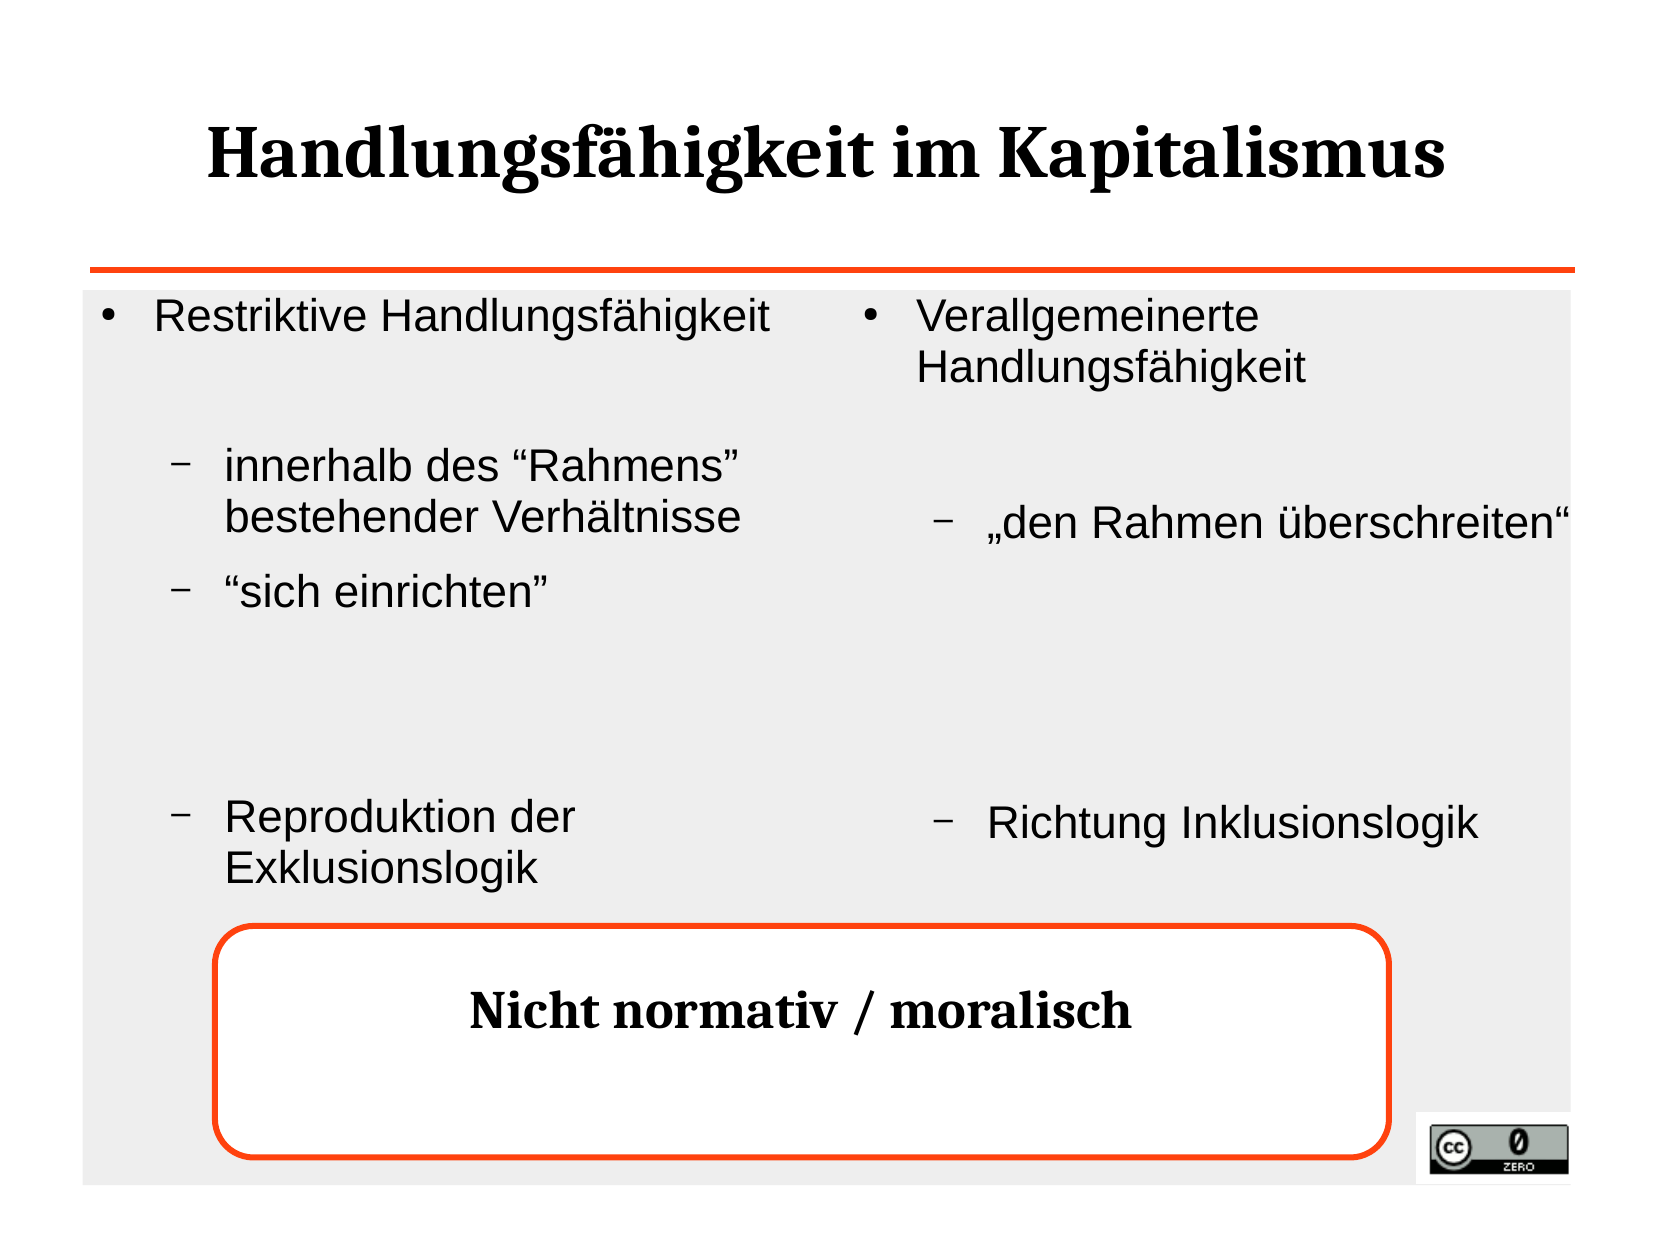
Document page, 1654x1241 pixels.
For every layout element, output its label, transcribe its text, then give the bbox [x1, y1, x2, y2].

title Handlungsfähigkeit im Kapitalismus [82, 49, 1571, 257]
text_box Nicht normativ / moralisch [214, 925, 1389, 1158]
list Restriktive Handlungsfähigkeit innerhalb des “Rahmens” bestehender Verhältnisse “sich einrichten” Reproduktion der Exklusionslogik [82, 290, 809, 1010]
picture [1416, 1112, 1580, 1184]
list Verallgemeinerte Handlungsfähigkeit „den Rahmen überschreiten“ Richtung Inklusionslogik [845, 290, 1572, 1010]
